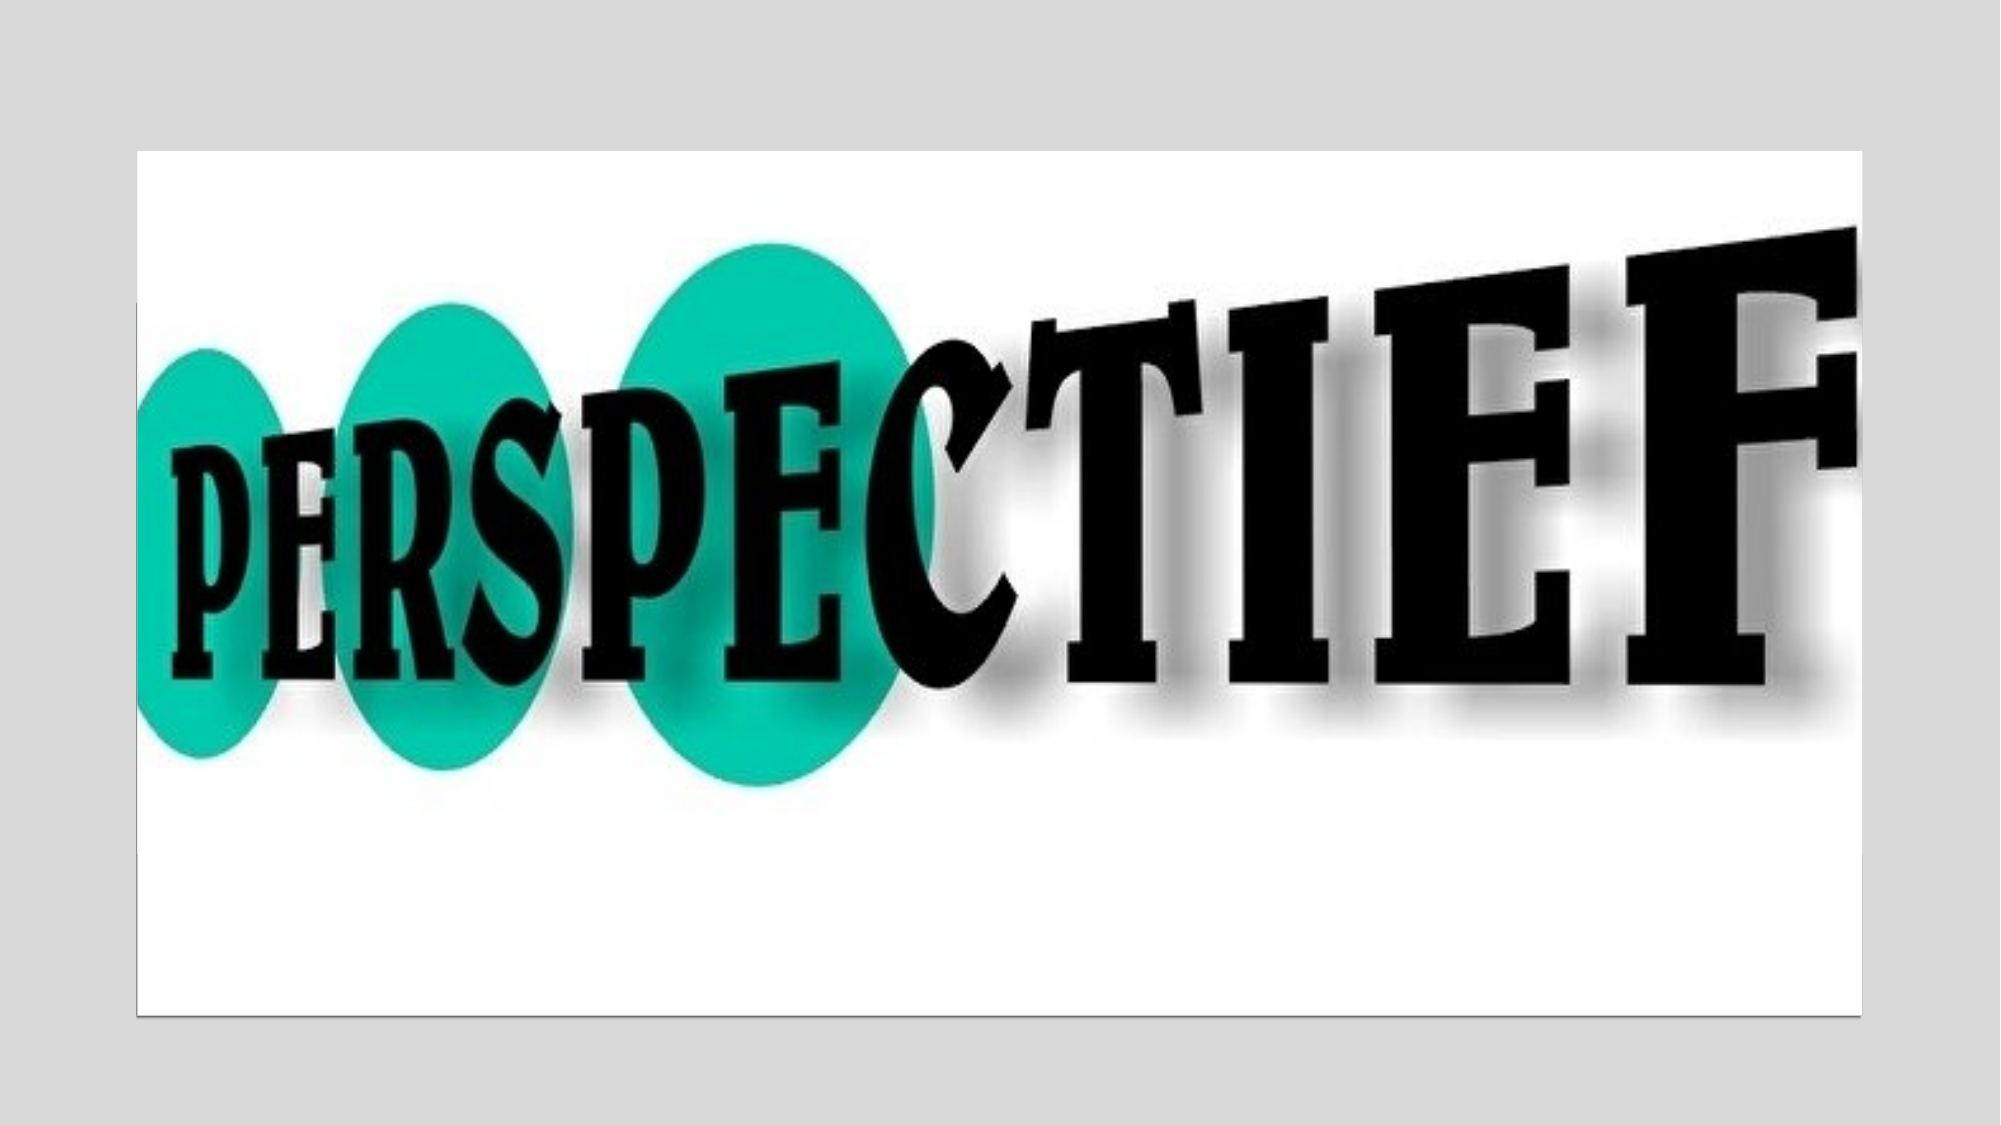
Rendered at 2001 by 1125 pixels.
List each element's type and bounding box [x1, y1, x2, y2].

picture [137, 151, 1863, 854]
text_box [0, 0, 2000, 1125]
